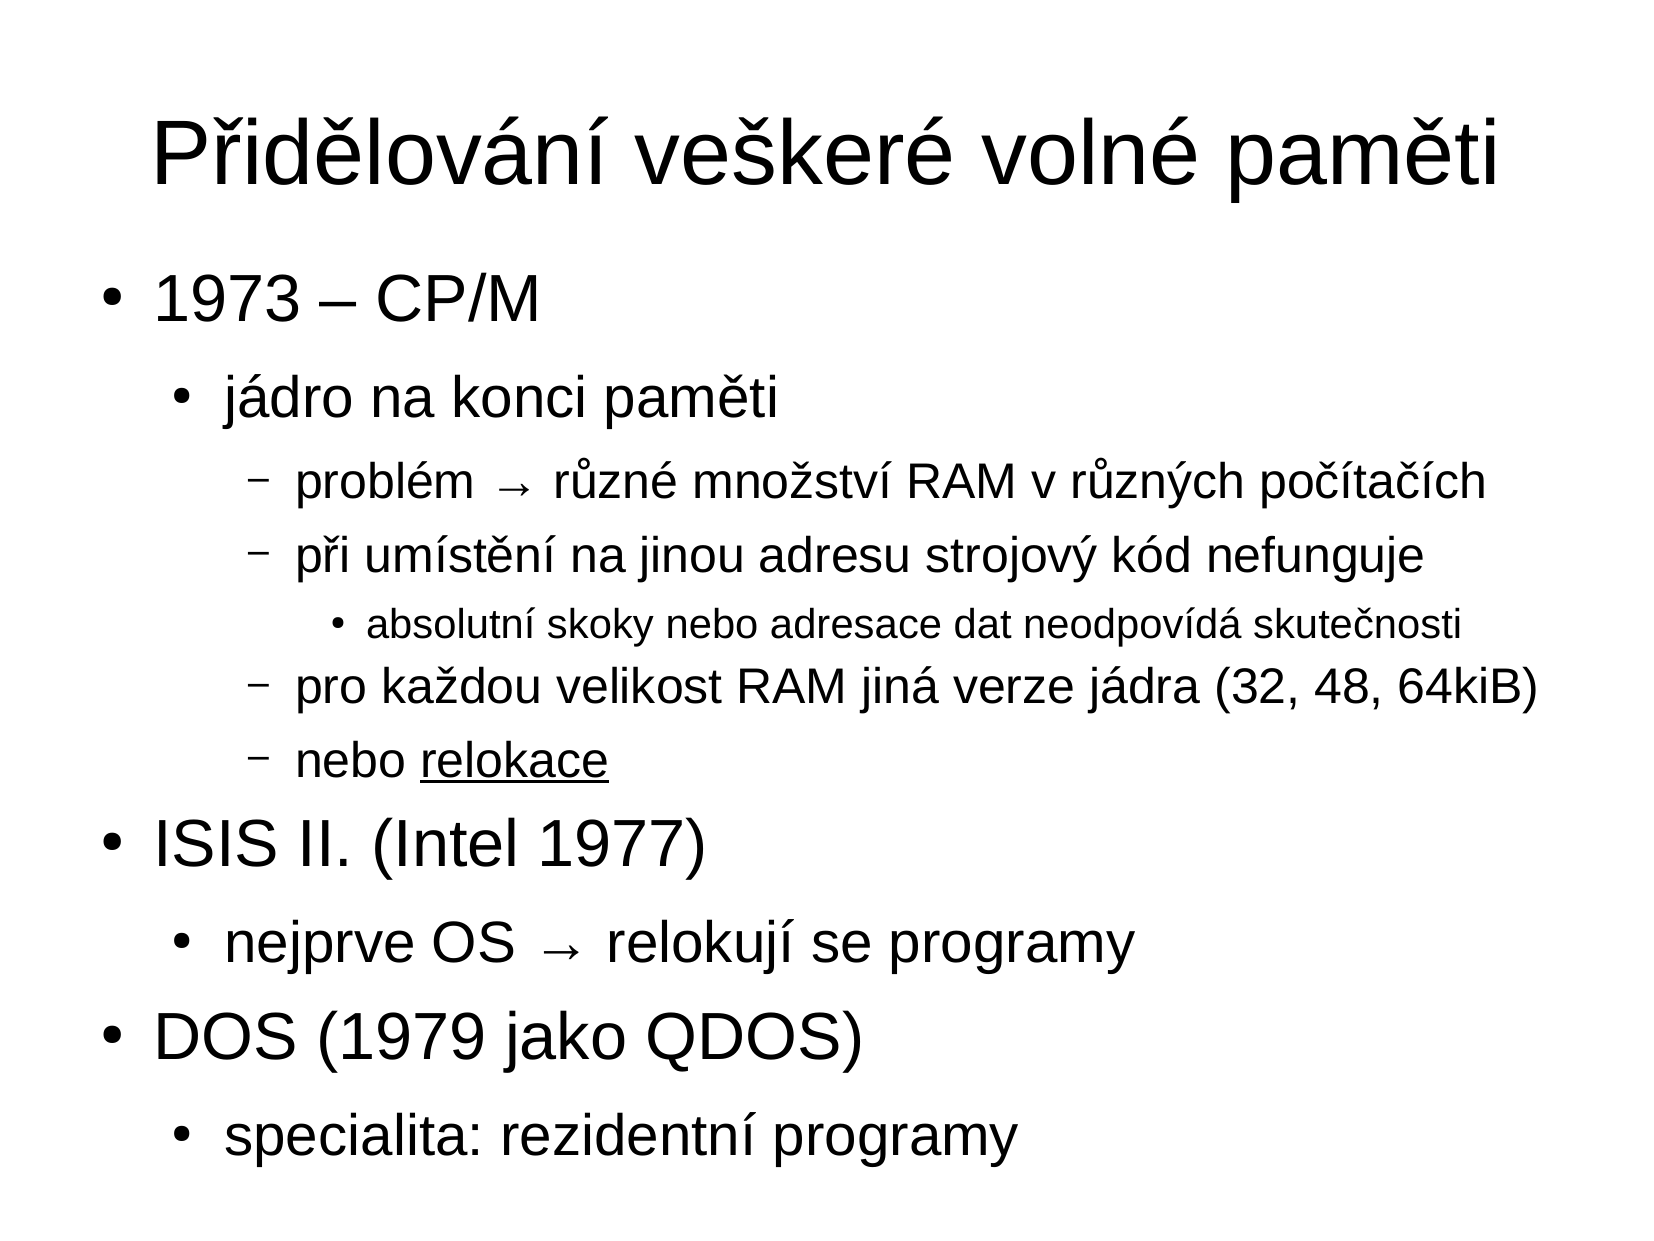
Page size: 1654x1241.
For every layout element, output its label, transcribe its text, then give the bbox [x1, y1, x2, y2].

title Přidělování veškeré volné paměti [82, 56, 1571, 250]
list 1973 – CP/M jádro na konci paměti problém → různé množství RAM v různých počítačích při umístění na jinou adresu strojový kód nefunguje absolutní skoky nebo adresace dat neodpovídá skutečnosti pro každou velikost RAM jiná verze jádra (32, 48, 64kiB) nebo relokace ISIS II. (Intel 1977) nejprve OS → relokují se programy DOS (1979 jako QDOS) specialita: rezidentní programy [82, 260, 1571, 1168]
